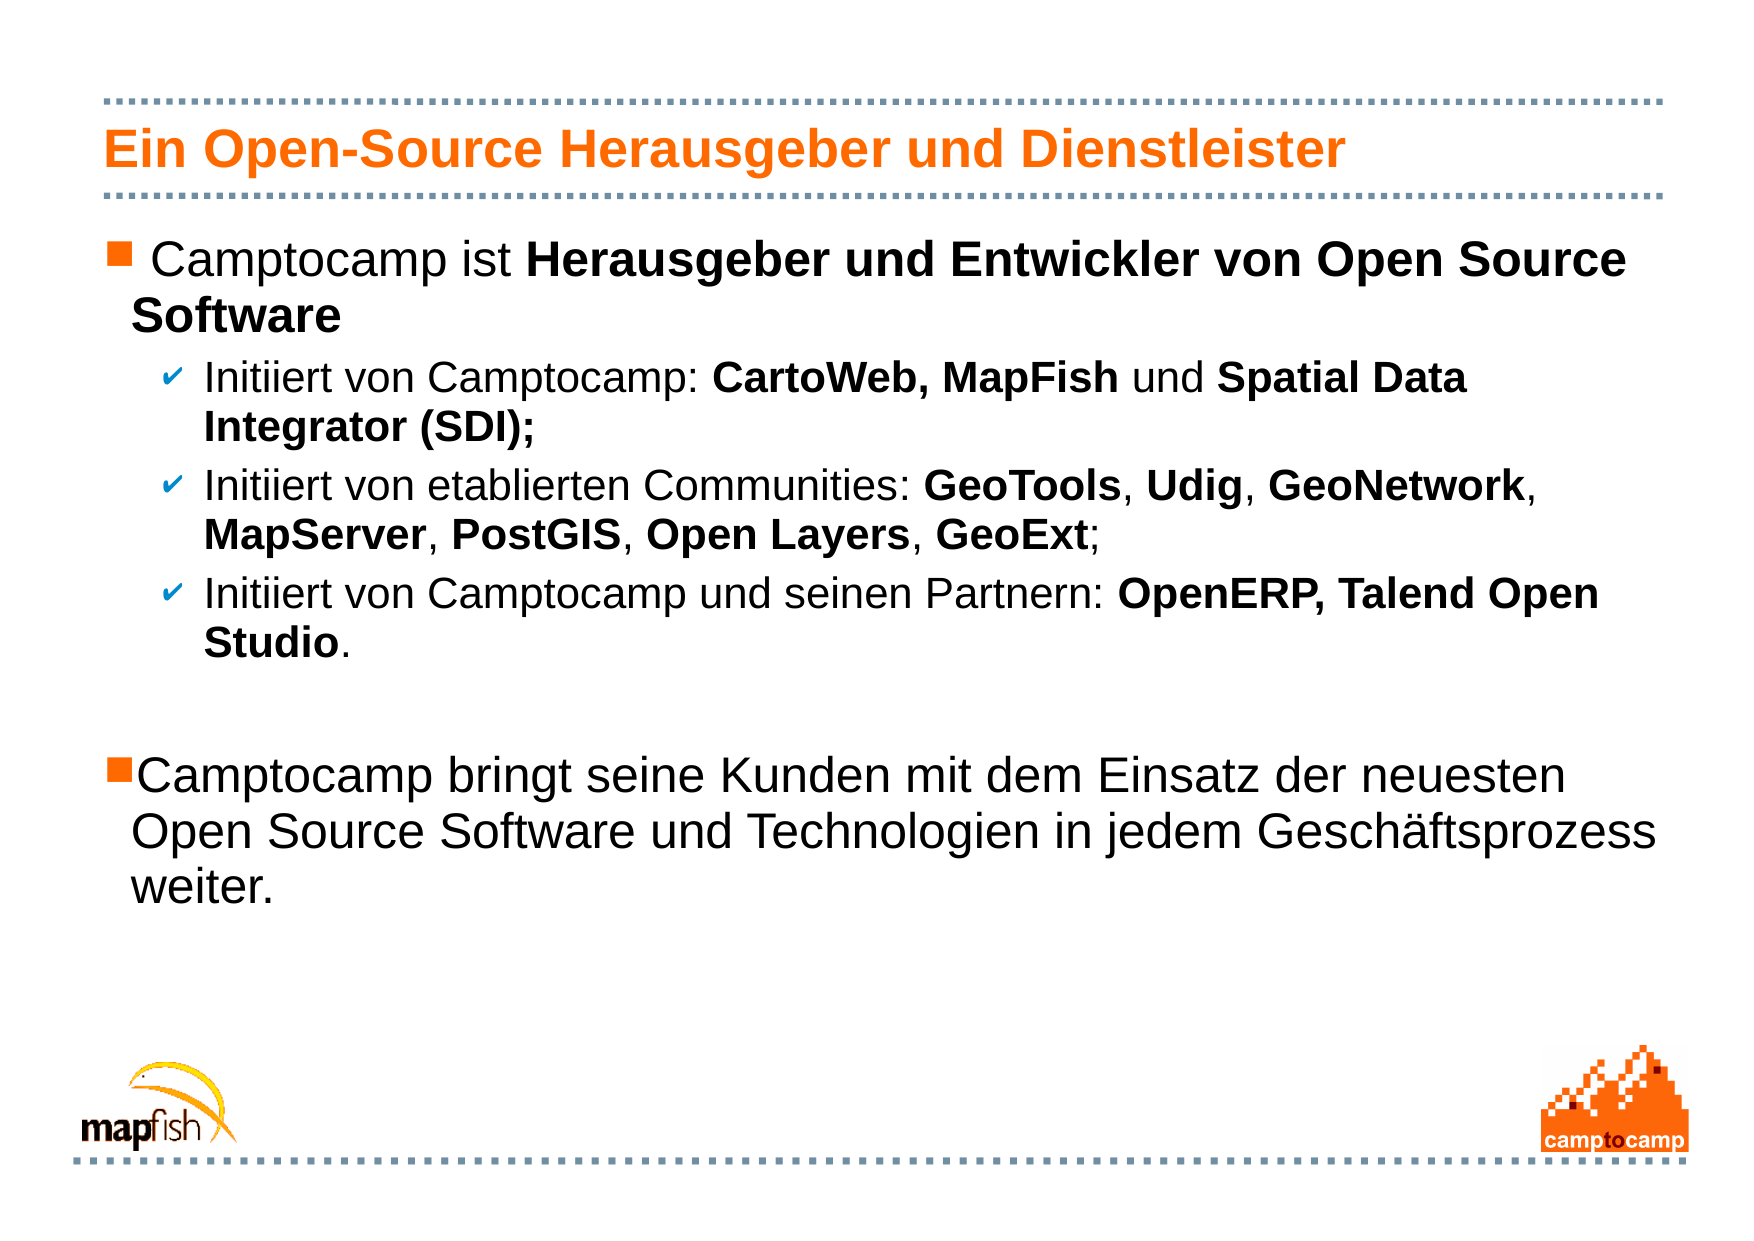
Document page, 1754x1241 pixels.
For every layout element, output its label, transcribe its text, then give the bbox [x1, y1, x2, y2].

picture [1541, 1045, 1689, 1152]
list Camptocamp ist Herausgeber und Entwickler von Open Source Software Initiiert von Camptocamp: CartoWeb, MapFish und Spatial Data Integrator (SDI); Initiiert von etablierten Communities: GeoTools, Udig, GeoNetwork, MapServer, PostGIS, Open Layers, GeoExt; Initiiert von Camptocamp und seinen Partnern: OpenERP, Talend Open Studio. Camptocamp bringt seine Kunden mit dem Einsatz der neuesten Open Source Software und Technologien in jedem Geschäftsprozess weiter. [103, 231, 1660, 1044]
picture [82, 1062, 237, 1151]
title Ein Open-Source Herausgeber und Dienstleister [103, 104, 1660, 193]
